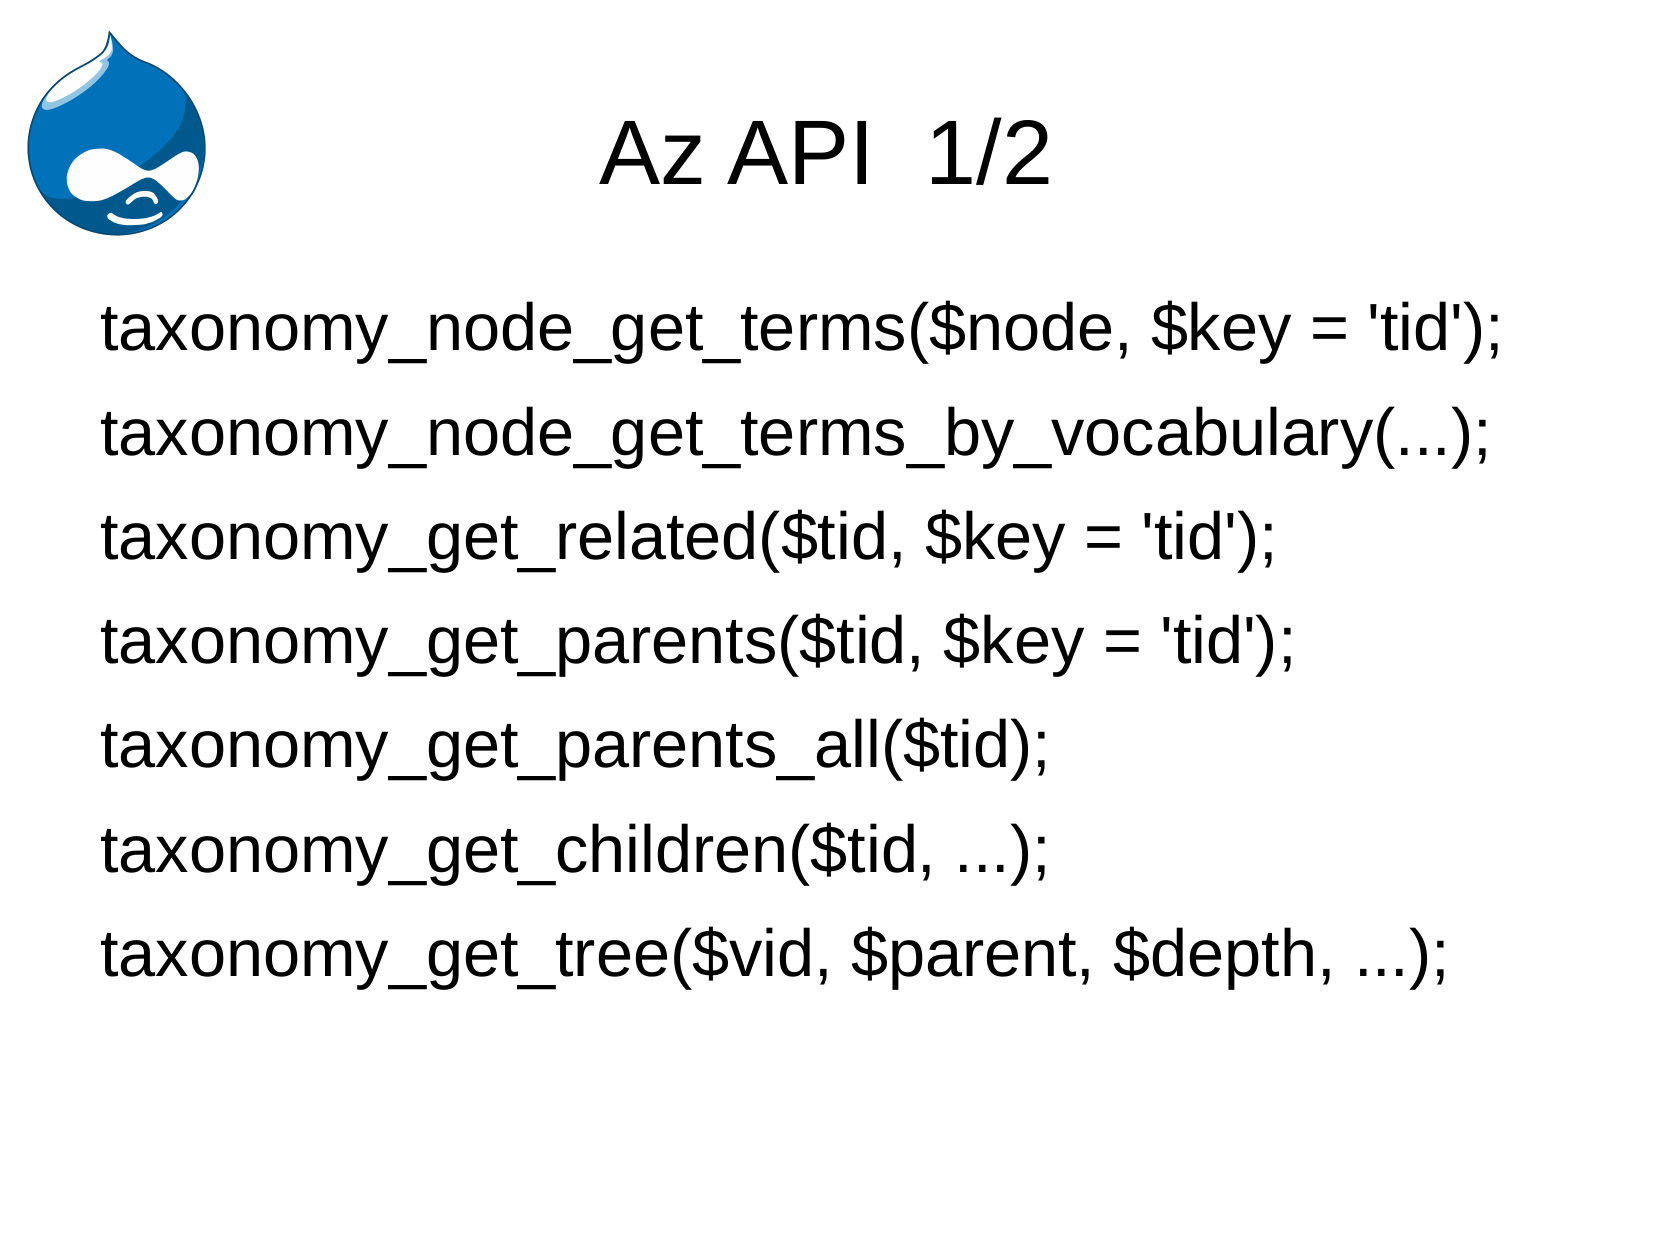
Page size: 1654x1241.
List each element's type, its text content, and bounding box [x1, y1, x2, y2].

picture [26, 29, 207, 237]
title Az API 1/2 [82, 49, 1571, 257]
list taxonomy_node_get_terms($node, $key = 'tid'); taxonomy_node_get_terms_by_vocabulary(...); taxonomy_get_related($tid, $key = 'tid'); taxonomy_get_parents($tid, $key = 'tid'); taxonomy_get_parents_all($tid); taxonomy_get_children($tid, ...); taxonomy_get_tree($vid, $parent, $depth, ...); [82, 290, 1571, 1109]
